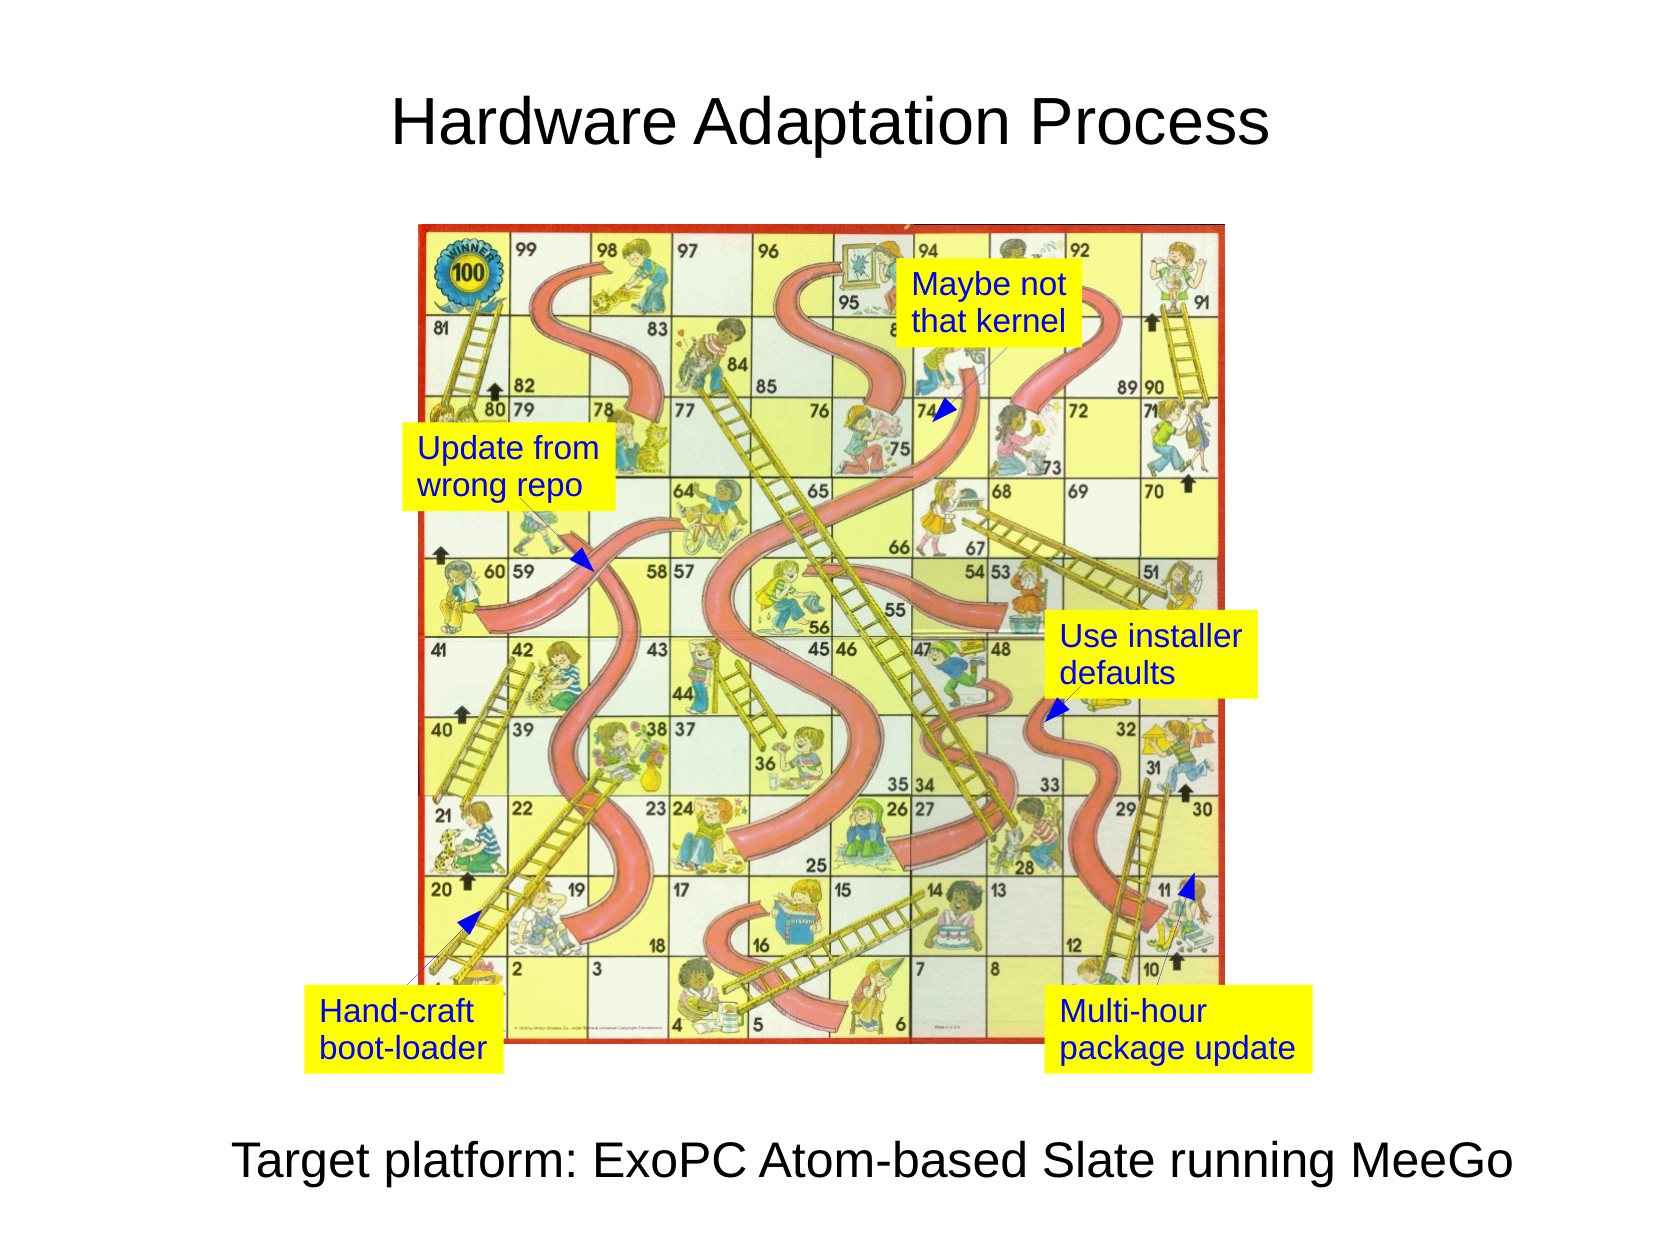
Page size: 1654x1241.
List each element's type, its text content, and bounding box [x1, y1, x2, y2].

text_box Multi-hour package update [1044, 984, 1313, 1074]
text_box Use installer defaults [1044, 609, 1258, 699]
text_box Maybe not that kernel [896, 258, 1083, 348]
title Hardware Adaptation Process [86, 17, 1576, 226]
text_box Update from wrong repo [402, 422, 616, 512]
text_box Hand-craft boot-loader [304, 984, 504, 1074]
text_box Target platform: ExoPC Atom-based Slate running MeeGo [216, 1125, 1538, 1196]
picture [418, 224, 1225, 1044]
